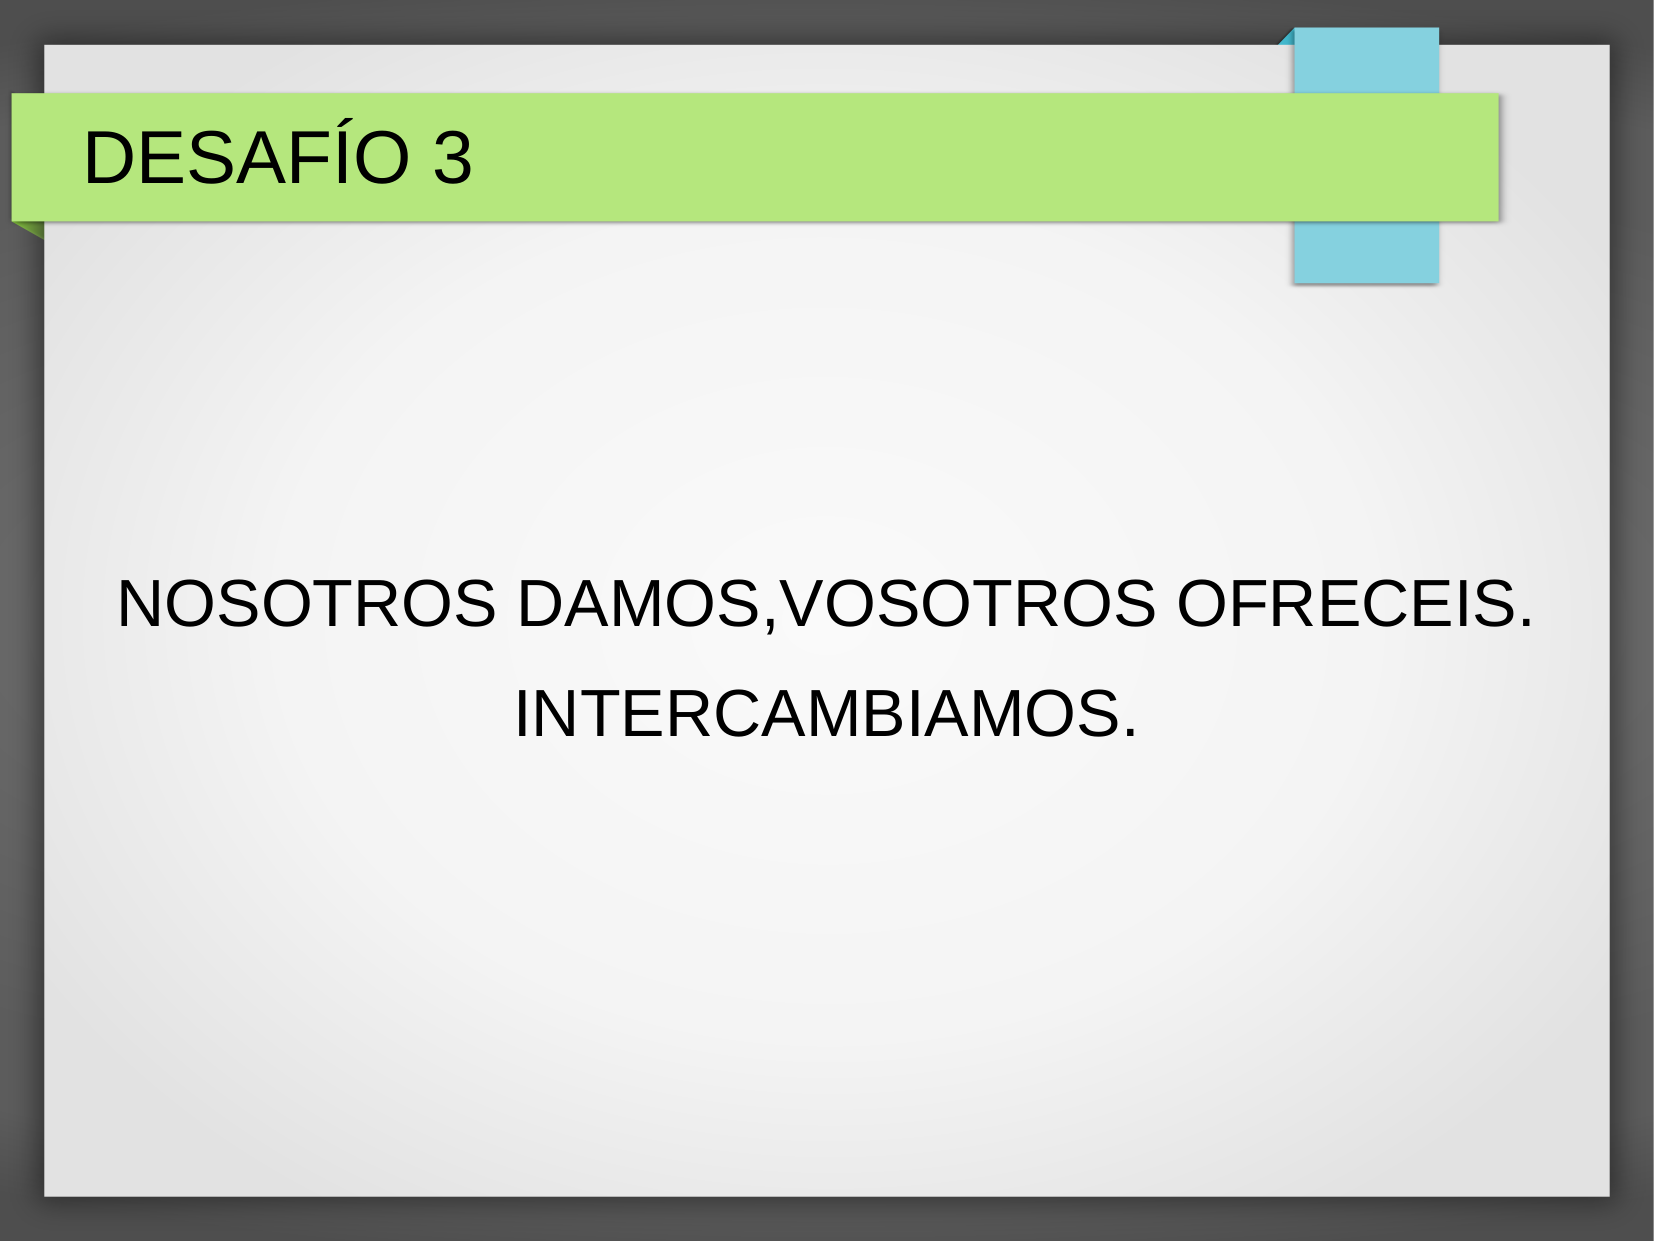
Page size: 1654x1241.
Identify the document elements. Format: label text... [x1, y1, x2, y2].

subtitle NOSOTROS DAMOS,VOSOTROS OFRECEIS. INTERCAMBIAMOS. [82, 295, 1571, 1015]
title DESAFÍO 3 [82, 94, 1264, 213]
